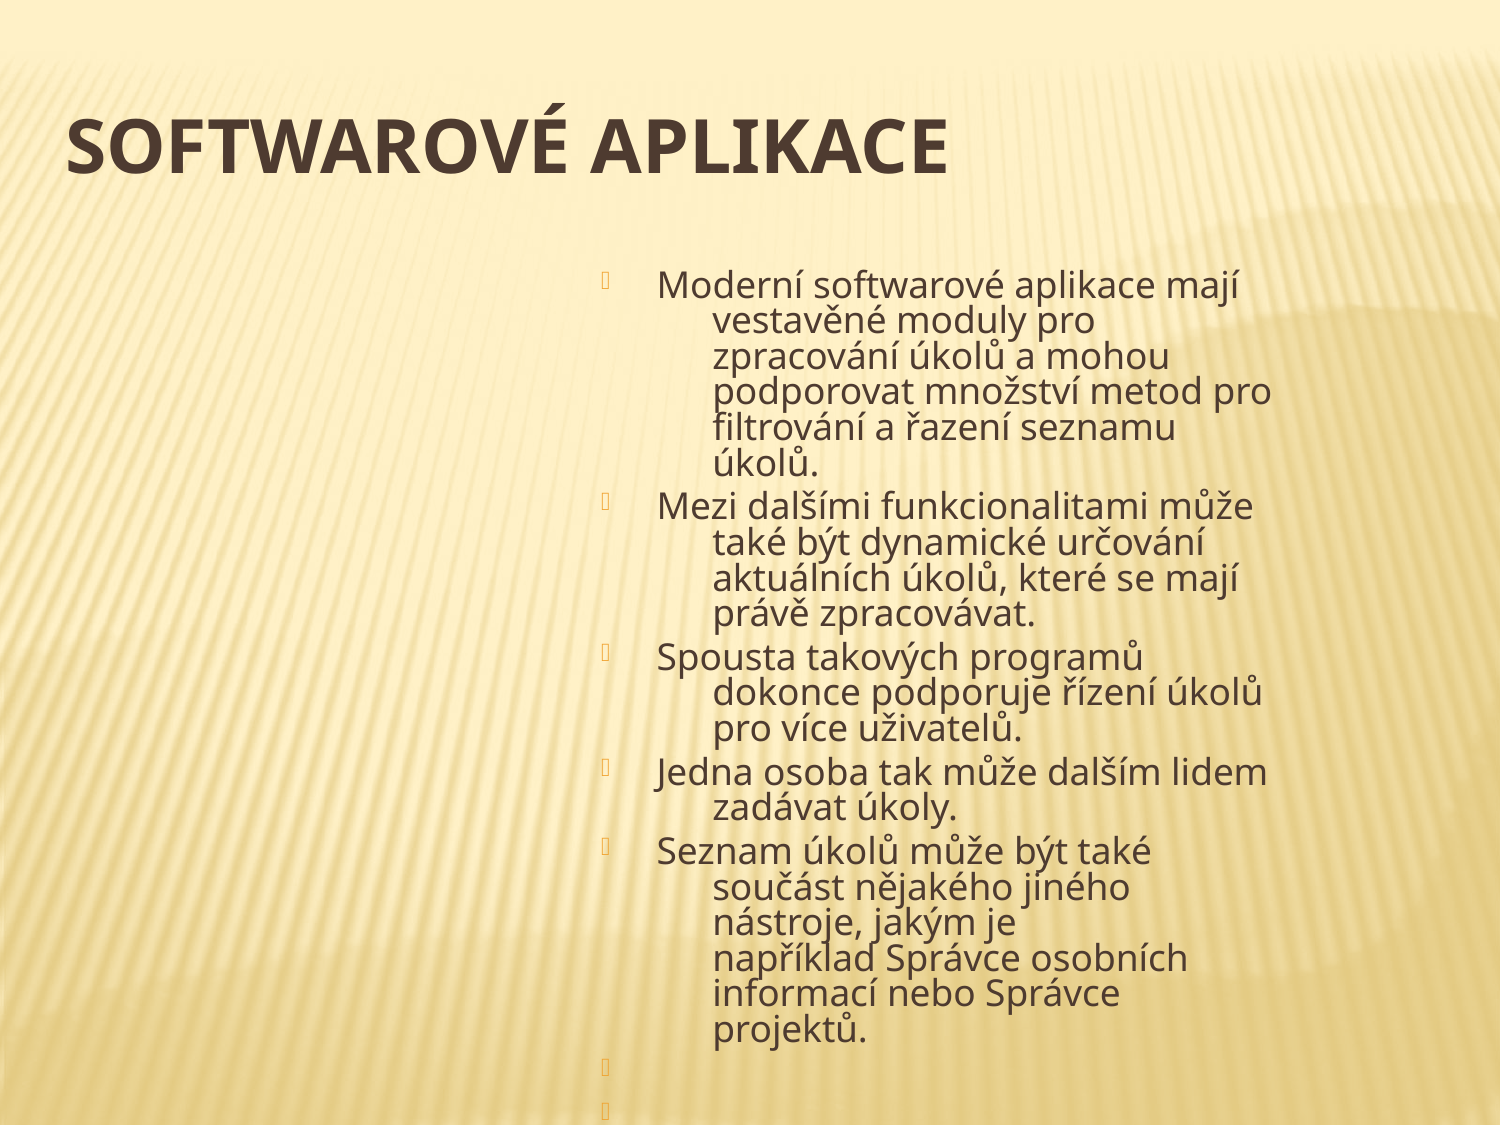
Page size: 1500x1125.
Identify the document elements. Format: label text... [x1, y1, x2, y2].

title Softwarové aplikace [50, 75, 1476, 213]
list Moderní softwarové aplikace mají vestavěné moduly pro zpracování úkolů a mohou podporovat množství metod pro filtrování a řazení seznamu úkolů. Mezi dalšími funkcionalitami může také být dynamické určování aktuálních úkolů, které se mají právě zpracovávat. Spousta takových programů dokonce podporuje řízení úkolů pro více uživatelů. Jedna osoba tak může dalším lidem zadávat úkoly. Seznam úkolů může být také součást nějakého jiného nástroje, jakým je například Správce osobních informací nebo Správce projektů. [585, 262, 1300, 1062]
